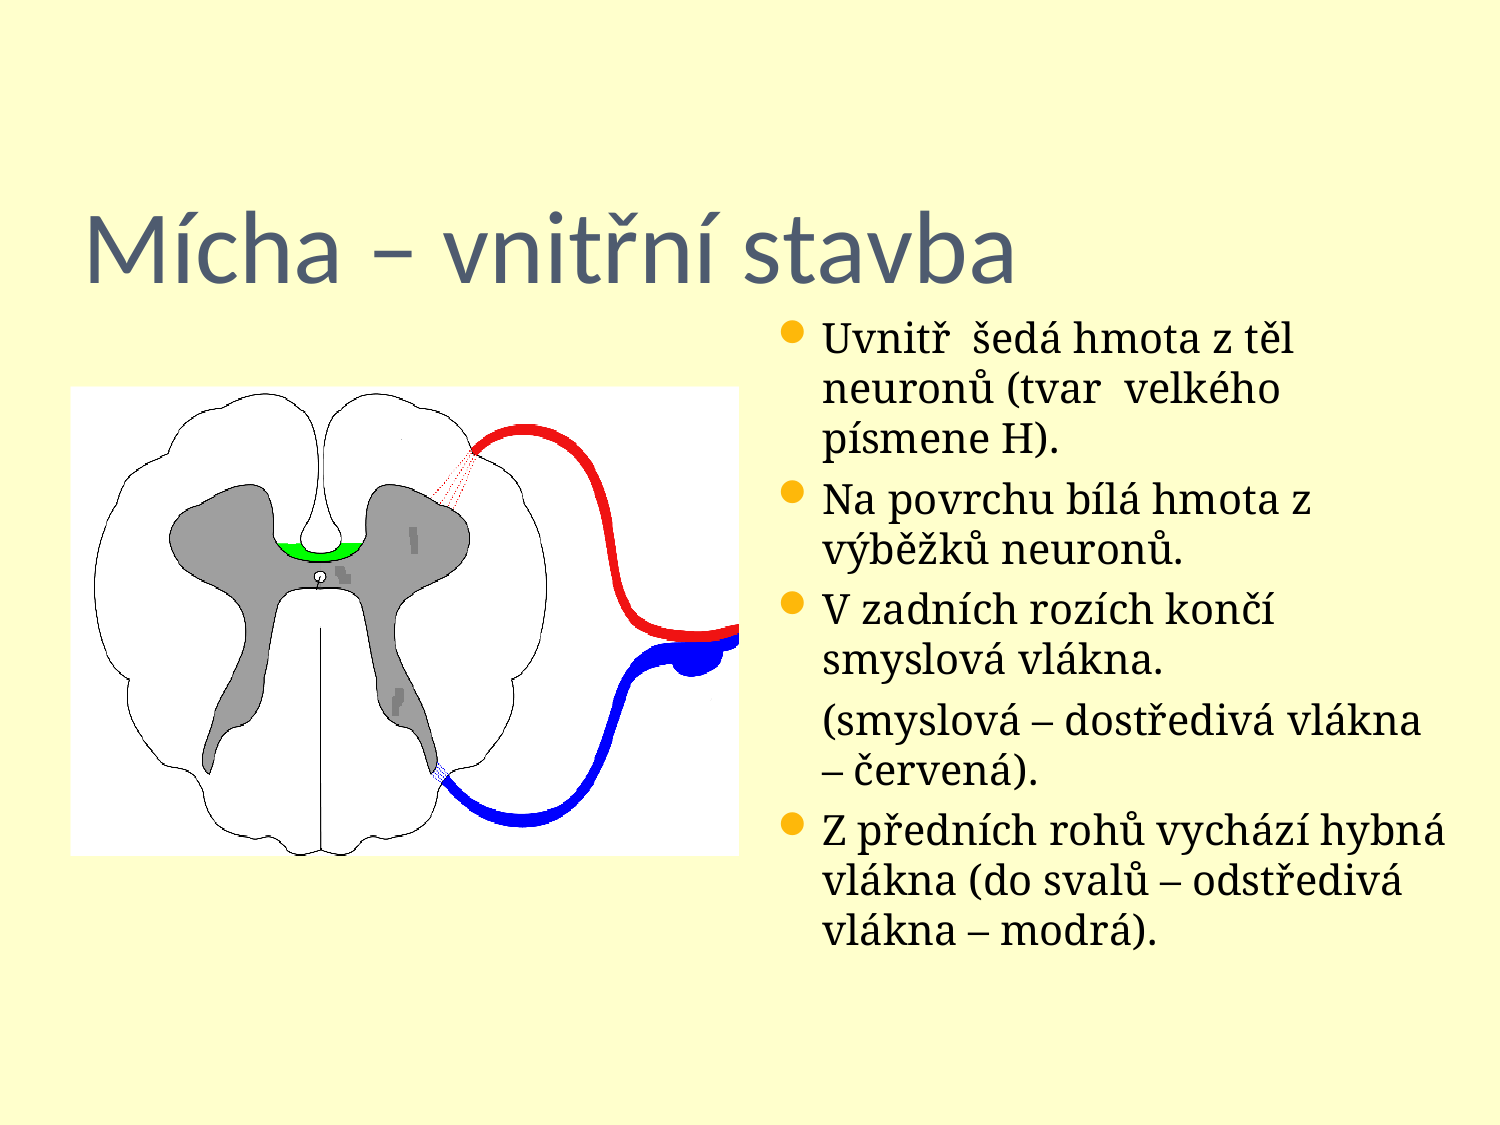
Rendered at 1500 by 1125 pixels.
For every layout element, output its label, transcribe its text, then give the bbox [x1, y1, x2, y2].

text_box [70, 386, 739, 856]
title Mícha – vnitřní stavba [82, 117, 1433, 305]
list Uvnitř šedá hmota z těl neuronů (tvar velkého písmene H). Na povrchu bílá hmota z výběžků neuronů. V zadních rozích končí smyslová vlákna. (smyslová – dostředivá vlákna – červená). Z předních rohů vychází hybná vlákna (do svalů – odstředivá vlákna – modrá). [762, 304, 1465, 1043]
